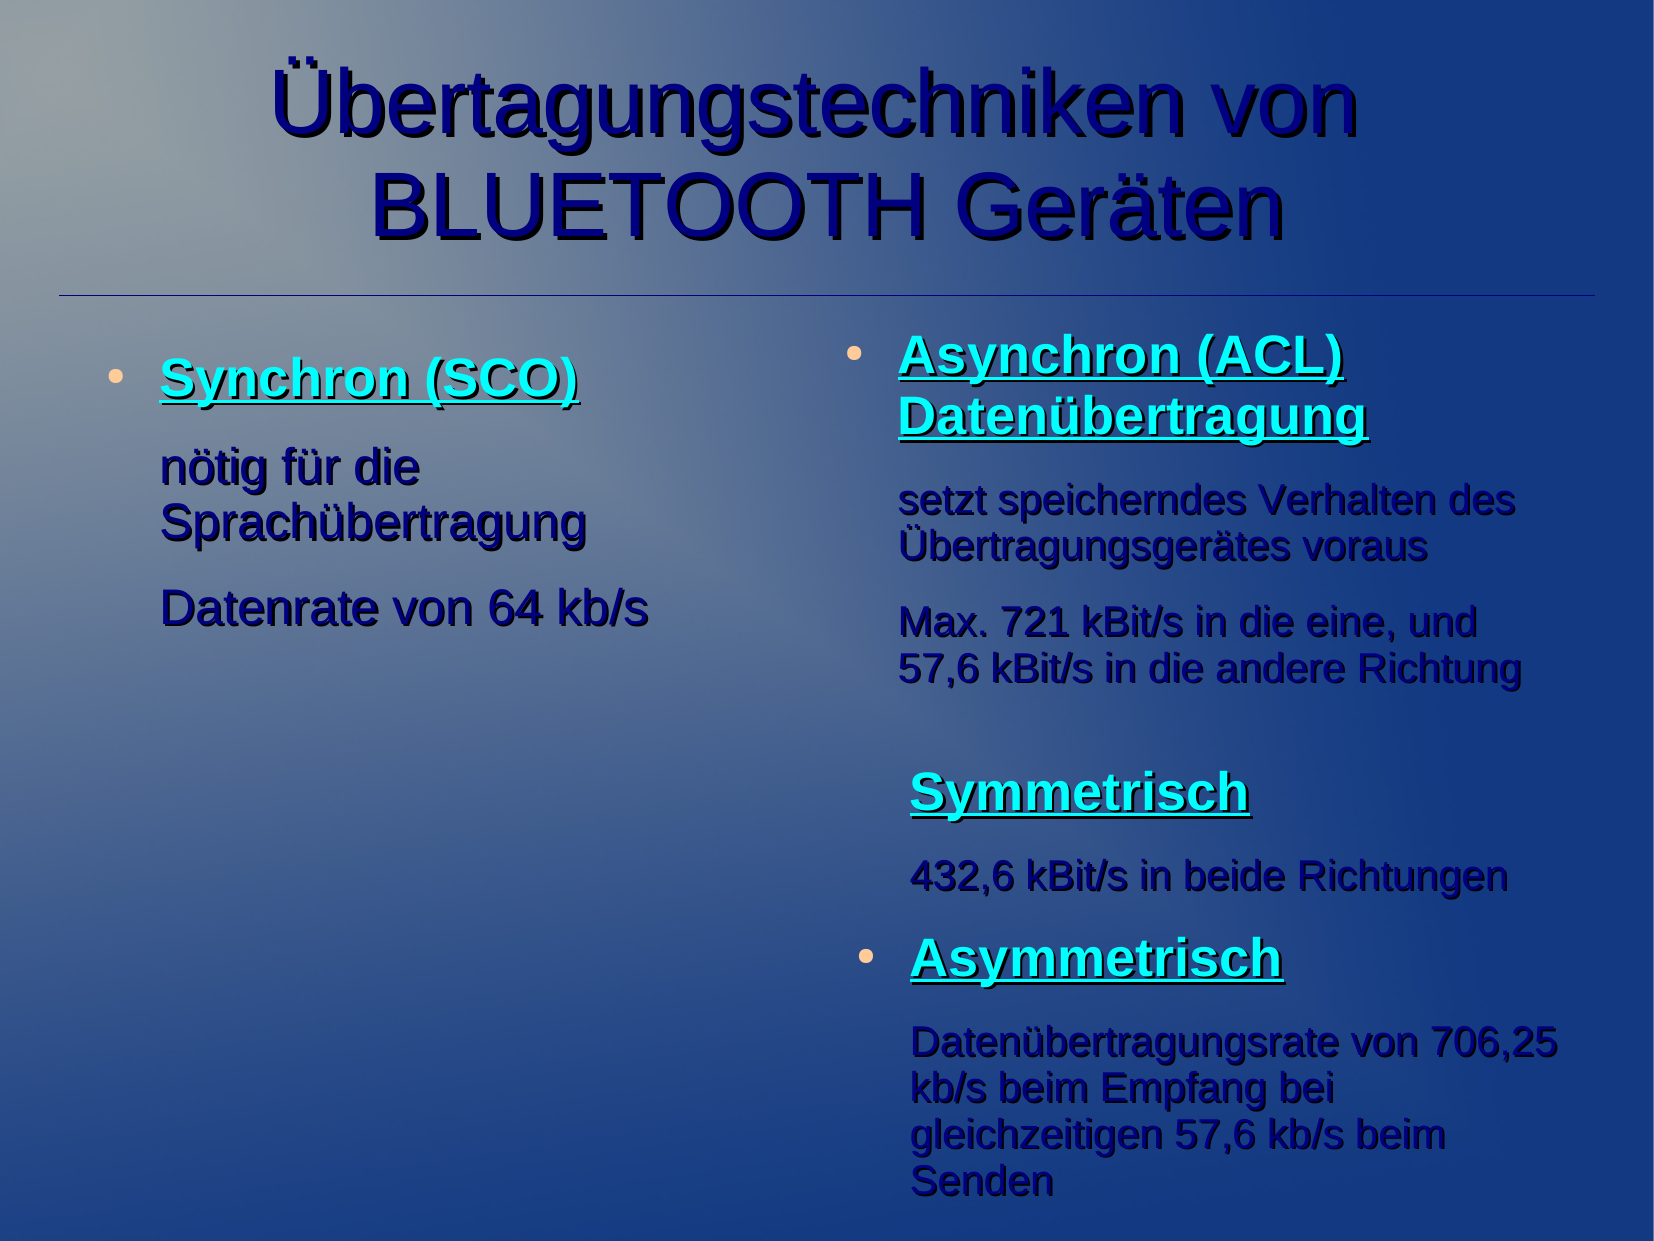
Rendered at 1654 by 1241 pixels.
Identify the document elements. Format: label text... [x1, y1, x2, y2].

picture [0, 0, 1654, 1241]
title Übertagungstechniken von BLUETOOTH Geräten [82, 49, 1571, 257]
list Synchron (SCO) nötig für die Sprachübertragung Datenrate von 64 kb/s [88, 347, 815, 1152]
list Symmetrisch 432,6 kBit/s in beide Richtungen Asymmetrisch Datenübertragungsrate von 706,25 kb/s beim Empfang bei gleichzeitigen 57,6 kb/s beim Senden [838, 761, 1565, 1241]
list Asynchron (ACL) Datenübertragung setzt speicherndes Verhalten des Übertragungsgerätes voraus Max. 721 kBit/s in die eine, und 57,6 kBit/s in die andere Richtung [826, 324, 1553, 739]
